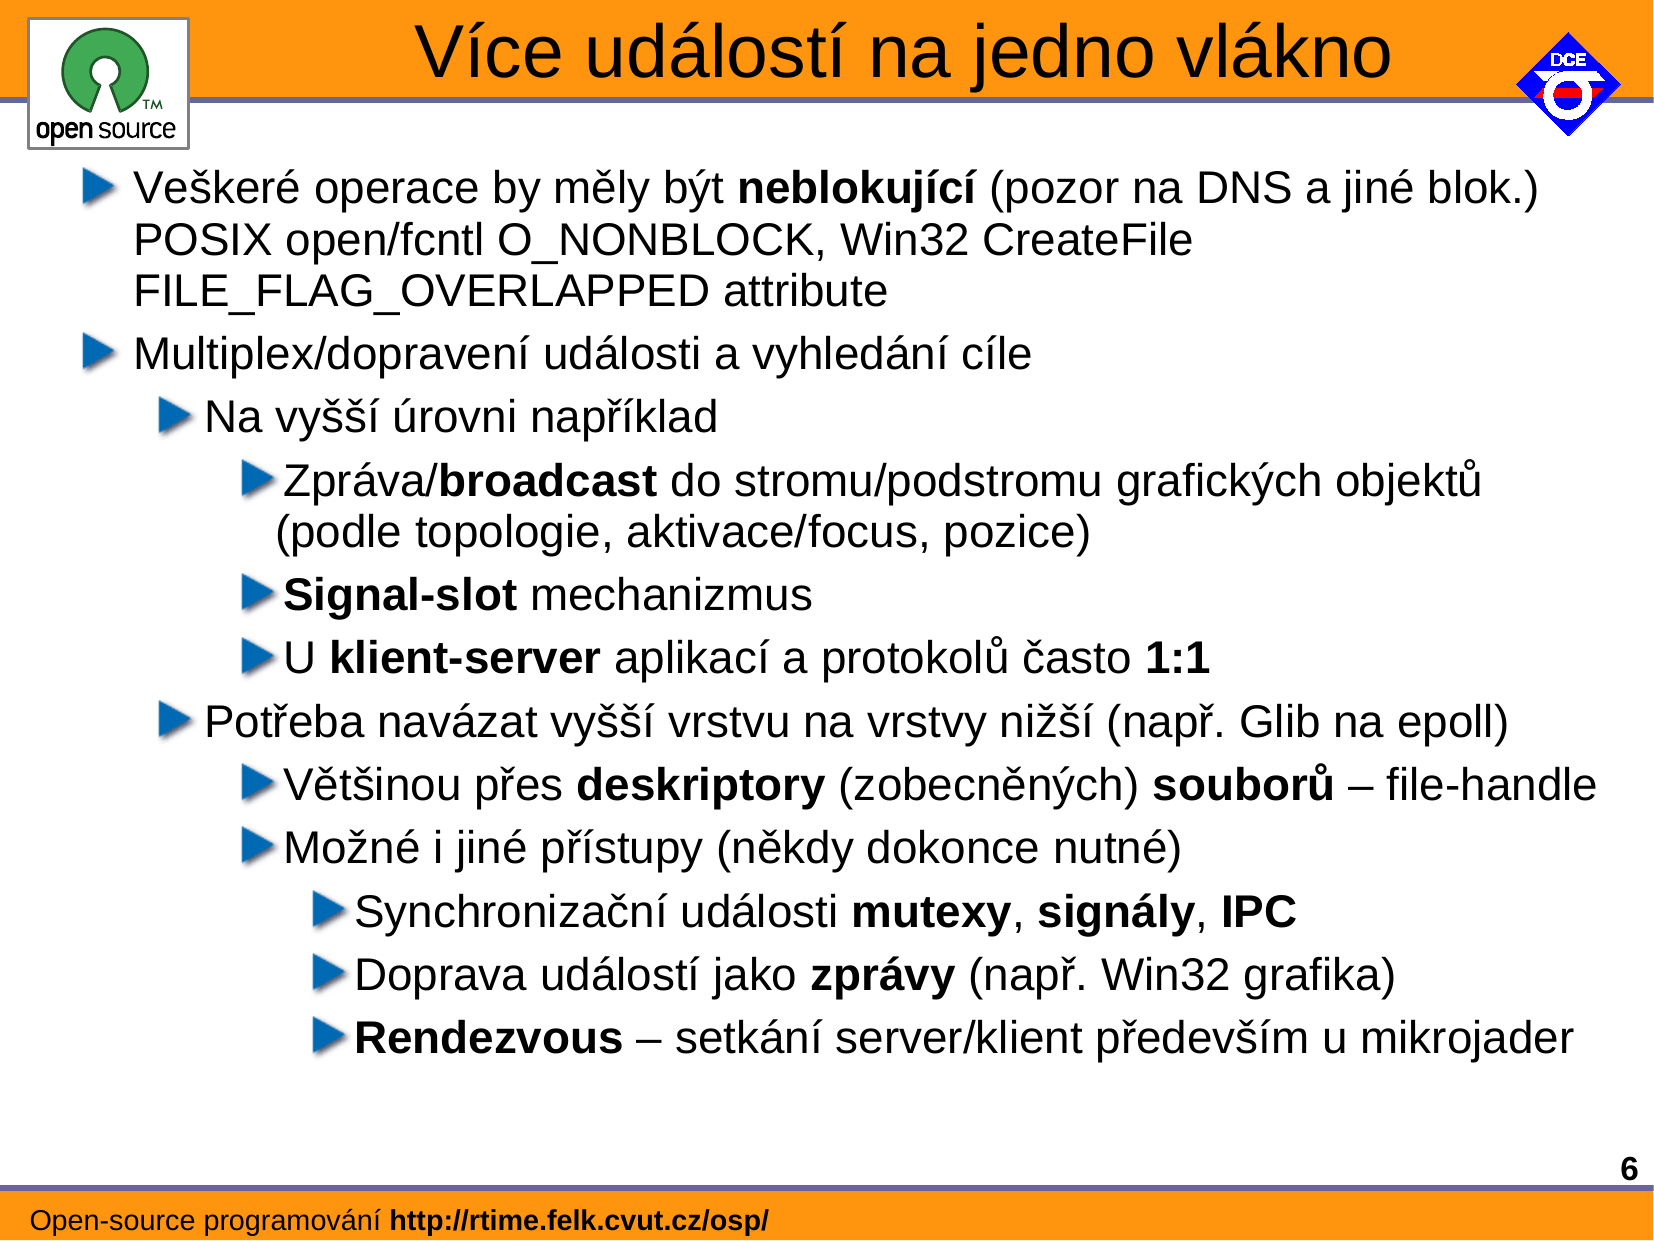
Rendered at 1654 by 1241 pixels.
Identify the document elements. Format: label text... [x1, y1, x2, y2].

list Veškeré operace by měly být neblokující (pozor na DNS a jiné blok.) POSIX open/fcntl O_NONBLOCK, Win32 CreateFile FILE_FLAG_OVERLAPPED attribute Multiplex/dopravení události a vyhledání cíle Na vyšší úrovni například Zpráva/broadcast do stromu/podstromu grafických objektů (podle topologie, aktivace/focus, pozice) Signal-slot mechanizmus U klient-server aplikací a protokolů často 1:1 Potřeba navázat vyšší vrstvu na vrstvy nižší (např. Glib na epoll) Většinou přes deskriptory (zobecněných) souborů – file-handle Možné i jiné přístupy (někdy dokonce nutné) Synchronizační události mutexy, signály, IPC Doprava událostí jako zprávy (např. Win32 grafika) Rendezvous – setkání server/klient především u mikrojader [62, 162, 1613, 1168]
title Více událostí na jedno vlákno [178, 4, 1631, 98]
